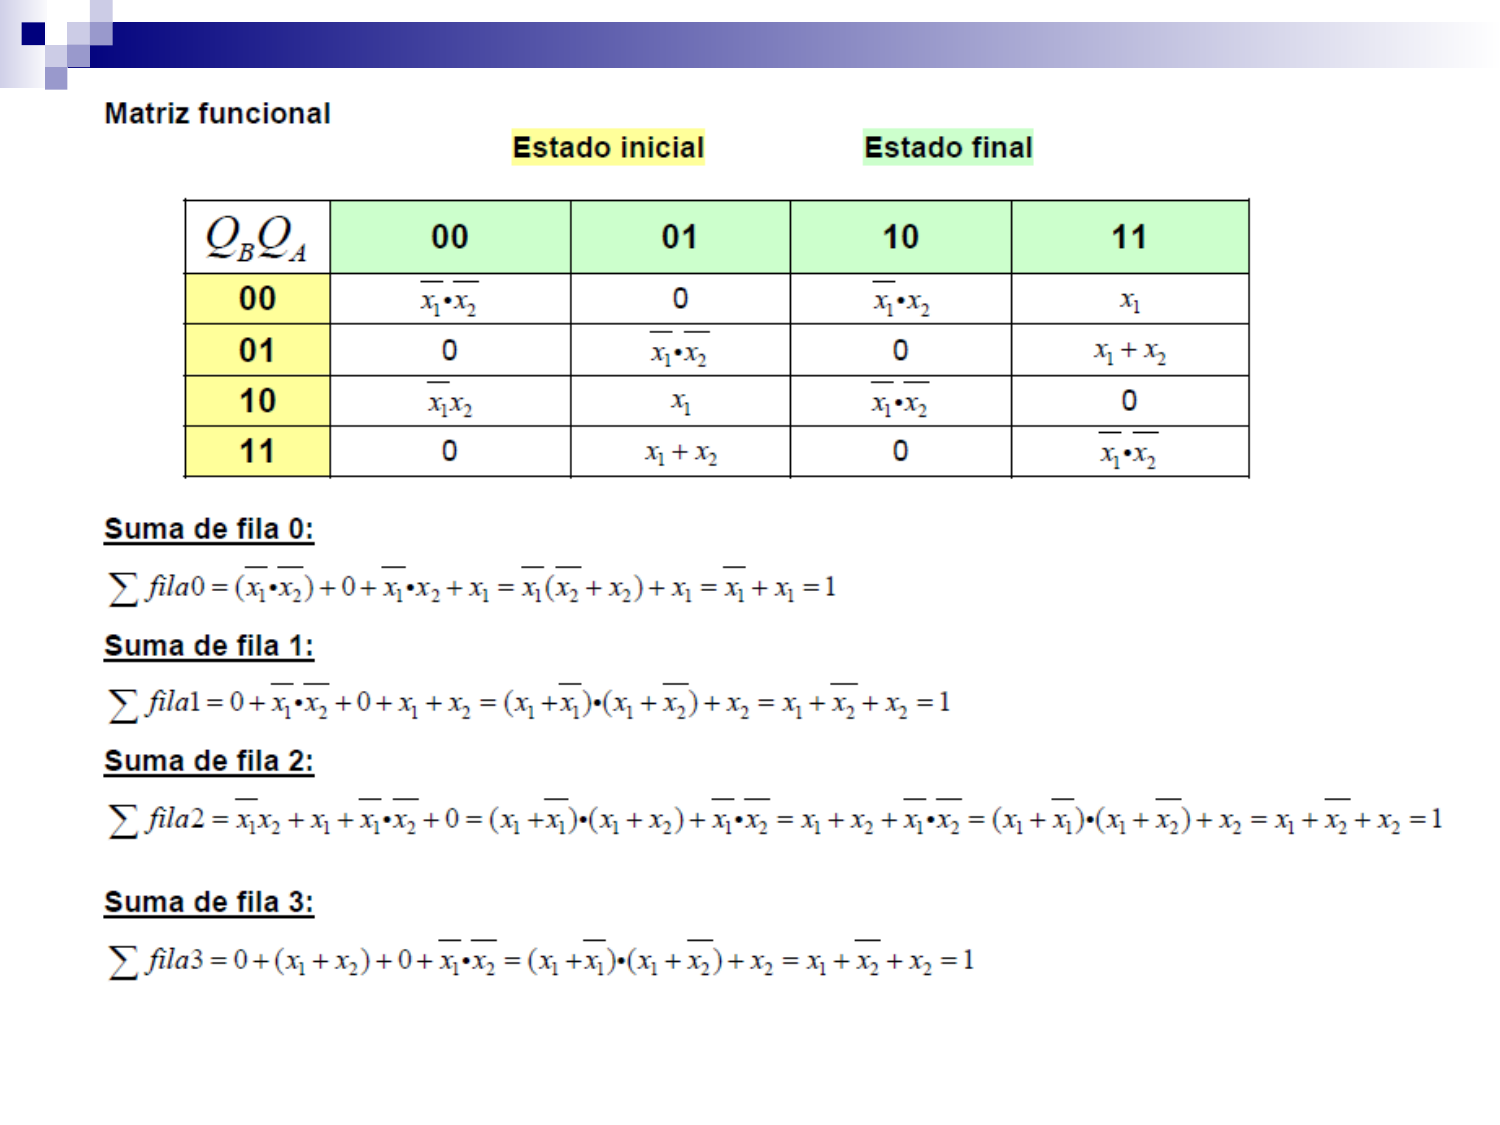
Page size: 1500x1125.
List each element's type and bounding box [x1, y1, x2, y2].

picture [76, 101, 1471, 993]
